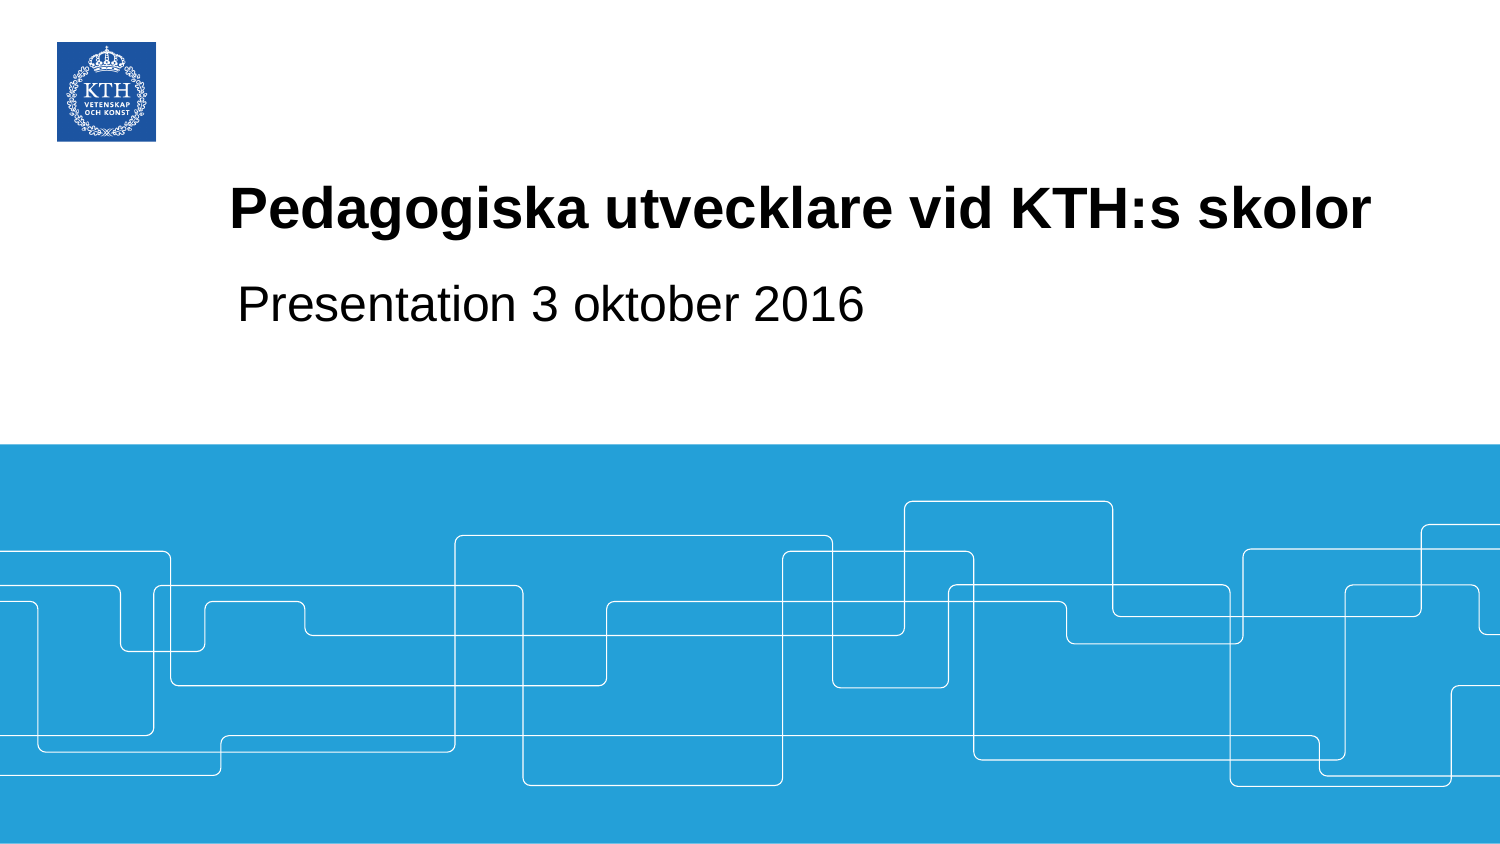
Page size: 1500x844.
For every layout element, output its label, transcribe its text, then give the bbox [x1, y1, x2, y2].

picture [57, 42, 157, 142]
subtitle Presentation 3 oktober 2016 [237, 271, 1404, 387]
title Pedagogiska utvecklare vid KTH:s skolor [229, 111, 1403, 240]
